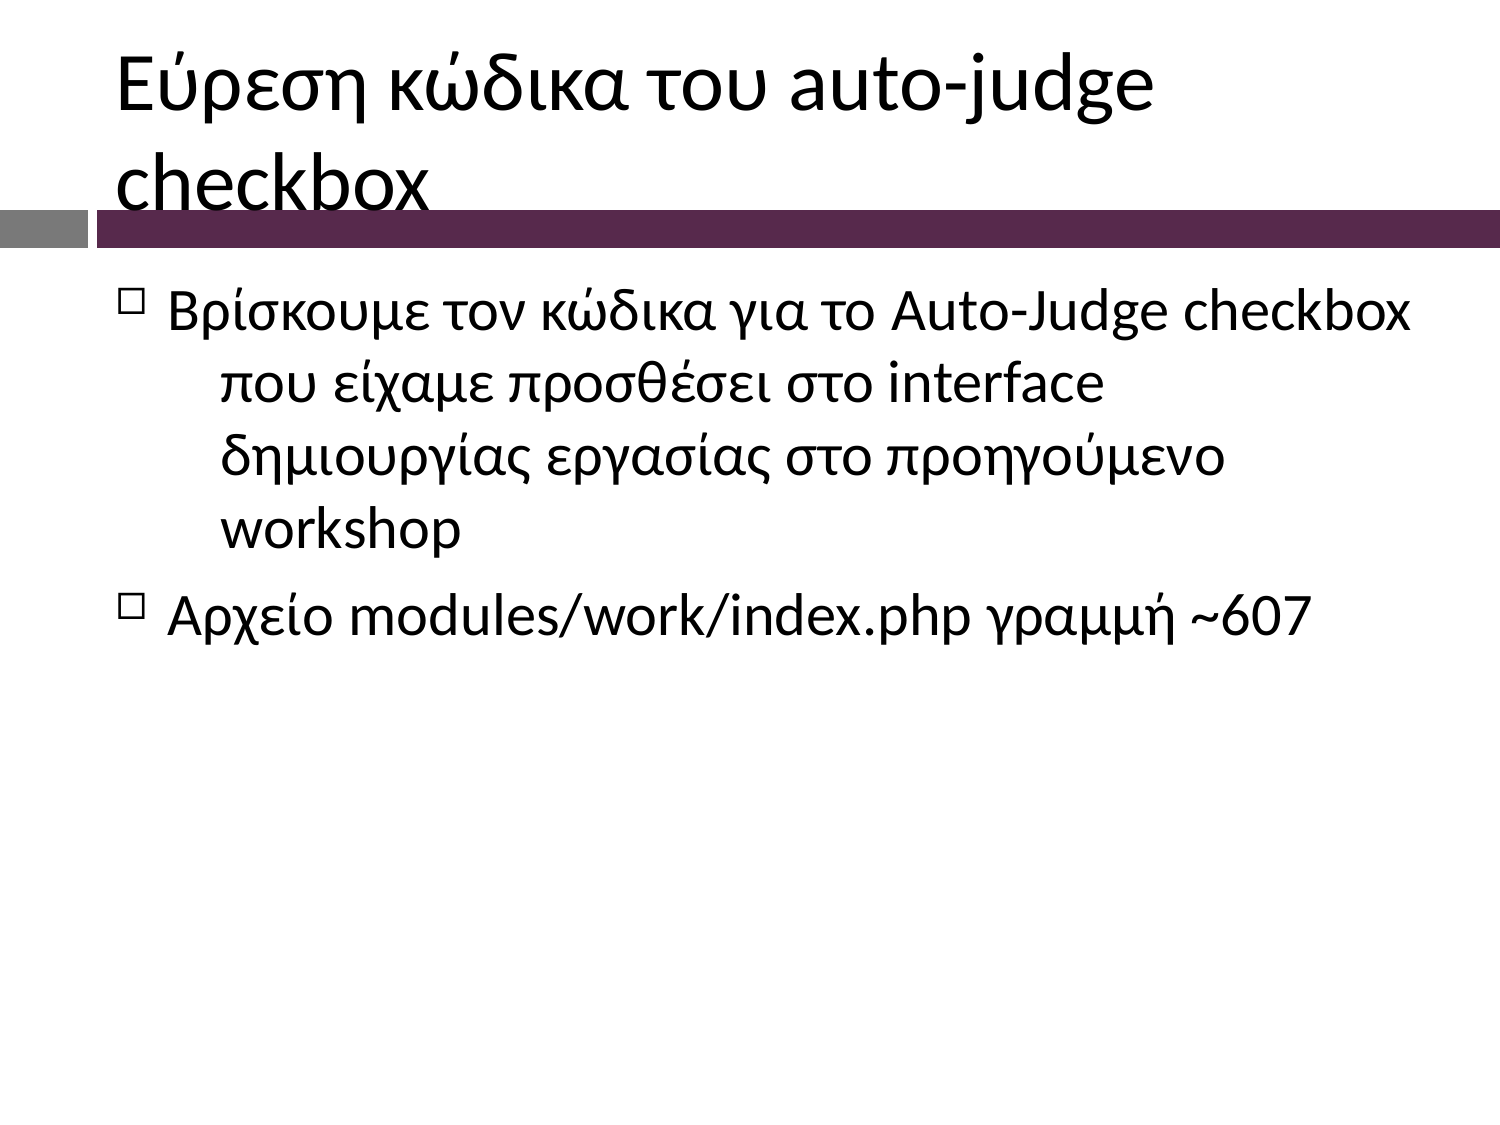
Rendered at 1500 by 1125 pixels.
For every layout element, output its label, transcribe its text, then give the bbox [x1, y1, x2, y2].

title Εύρεση κώδικα του auto-judge checkbox [100, 19, 1438, 182]
list Βρίσκουμε τον κώδικα για το Auto-Judge checkbox που είχαμε προσθέσει στο interface δημιουργίας εργασίας στο προηγούμενο workshop Αρχείο modules/work/index.php γραμμή ~607 [100, 262, 1438, 1000]
